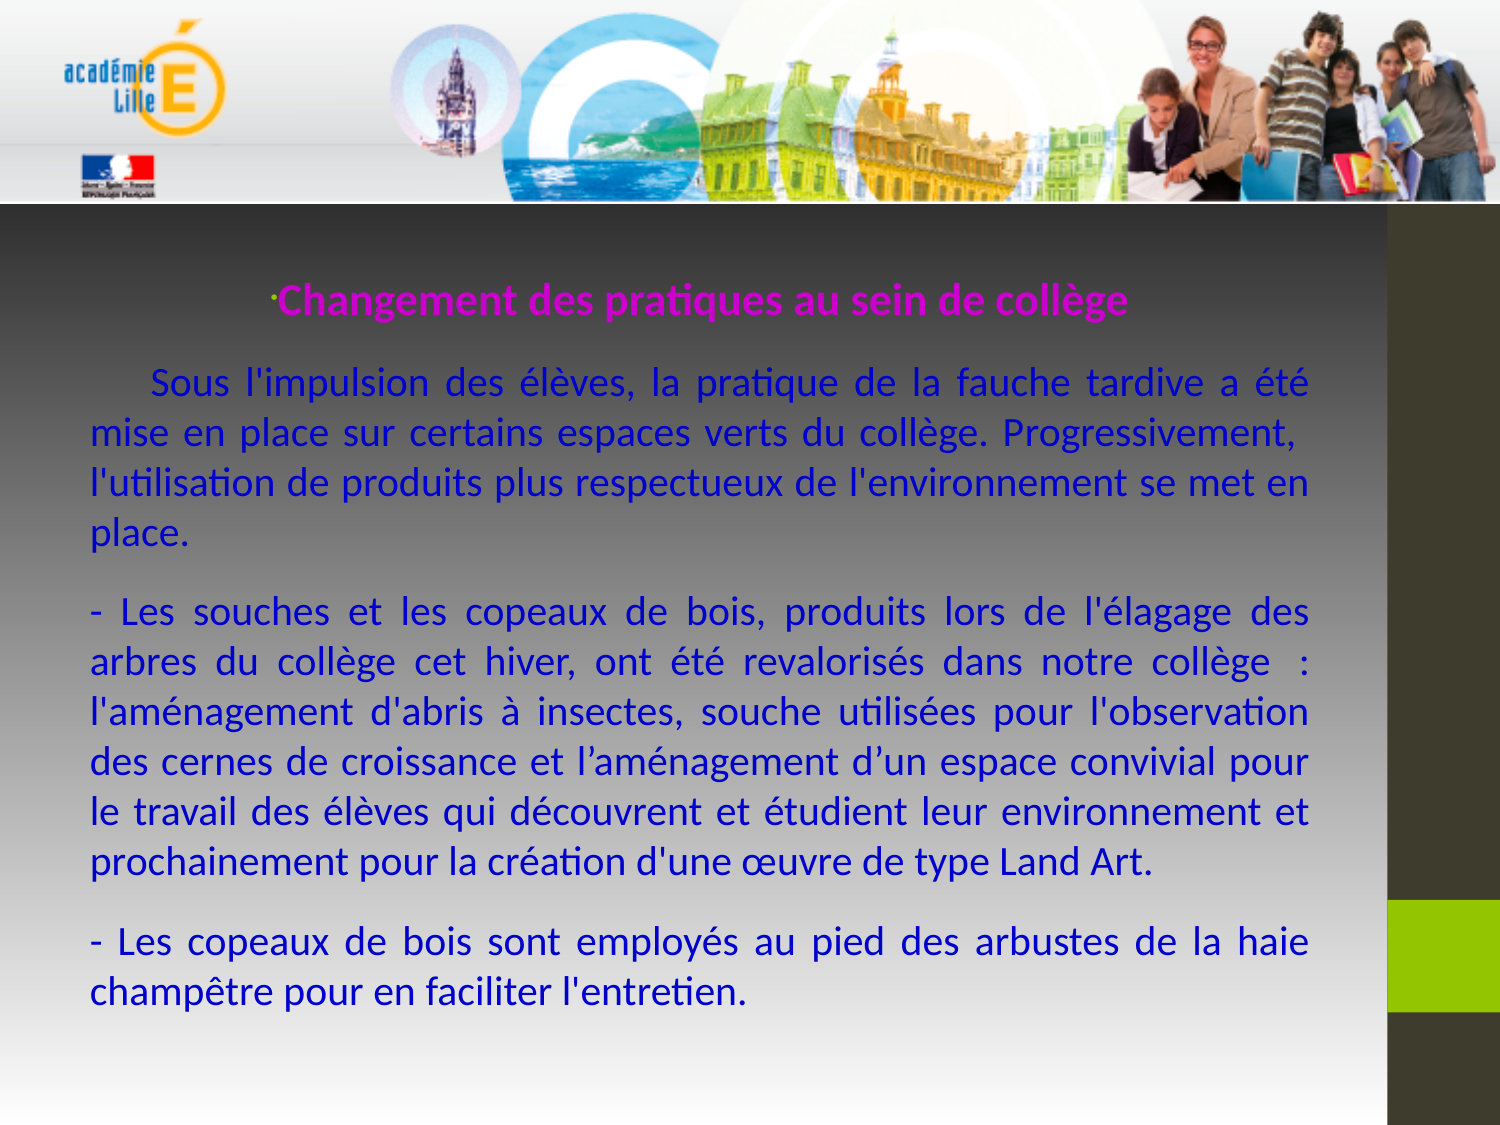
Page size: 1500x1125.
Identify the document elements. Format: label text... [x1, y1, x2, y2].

list Changement des pratiques au sein de collège Sous l'impulsion des élèves, la pratique de la fauche tardive a été mise en place sur certains espaces verts du collège. Progressivement, l'utilisation de produits plus respectueux de l'environnement se met en place. - Les souches et les copeaux de bois, produits lors de l'élagage des arbres du collège cet hiver, ont été revalorisés dans notre collège : l'aménagement d'abris à insectes, souche utilisées pour l'observation des cernes de croissance et l’aménagement d’un espace convivial pour le travail des élèves qui découvrent et étudient leur environnement et prochainement pour la création d'une œuvre de type Land Art. - Les copeaux de bois sont employés au pied des arbustes de la haie champêtre pour en faciliter l'entretien. [75, 262, 1325, 1050]
picture [0, 0, 1500, 204]
